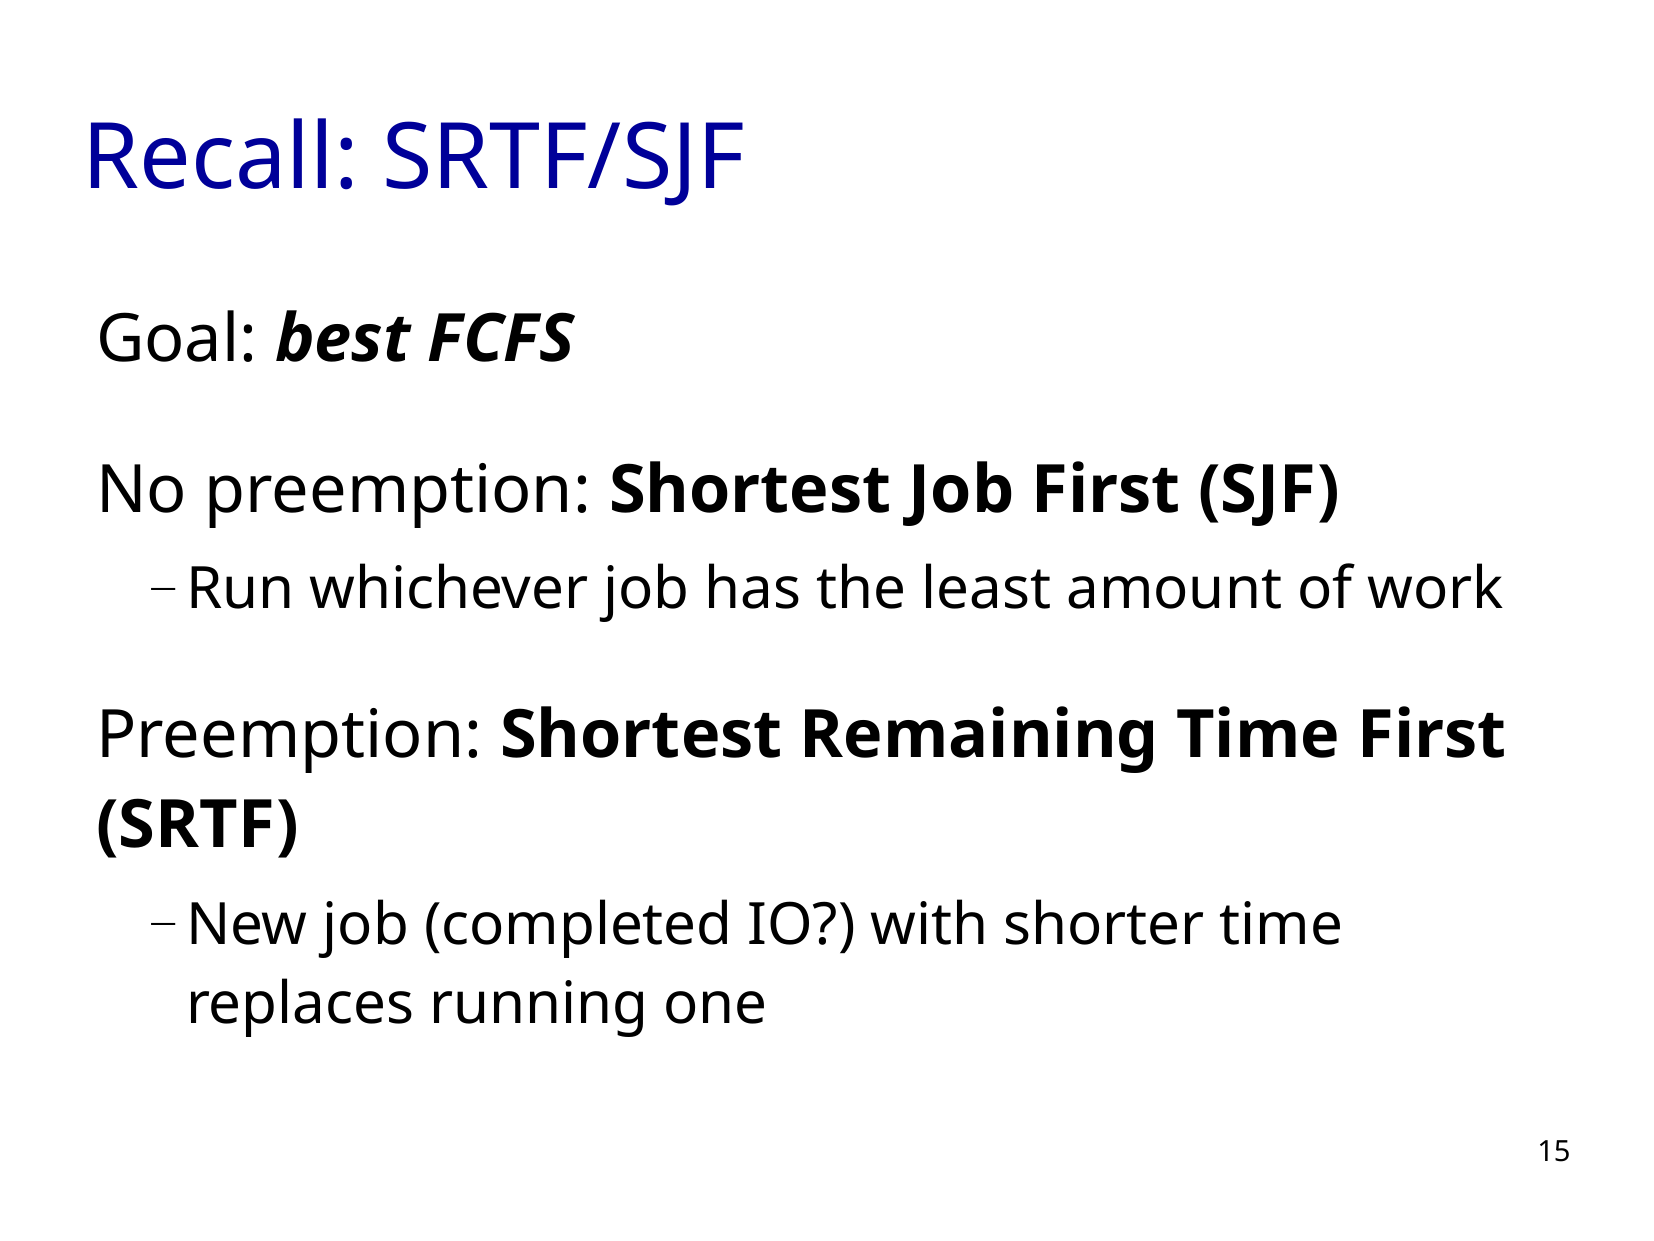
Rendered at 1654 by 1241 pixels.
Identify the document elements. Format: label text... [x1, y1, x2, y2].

list Goal: best FCFS No preemption: Shortest Job First (SJF) Run whichever job has the least amount of work Preemption: Shortest Remaining Time First (SRTF) New job (completed IO?) with shorter time replaces running one [60, 290, 1571, 1096]
title Recall: SRTF/SJF [82, 49, 1571, 257]
